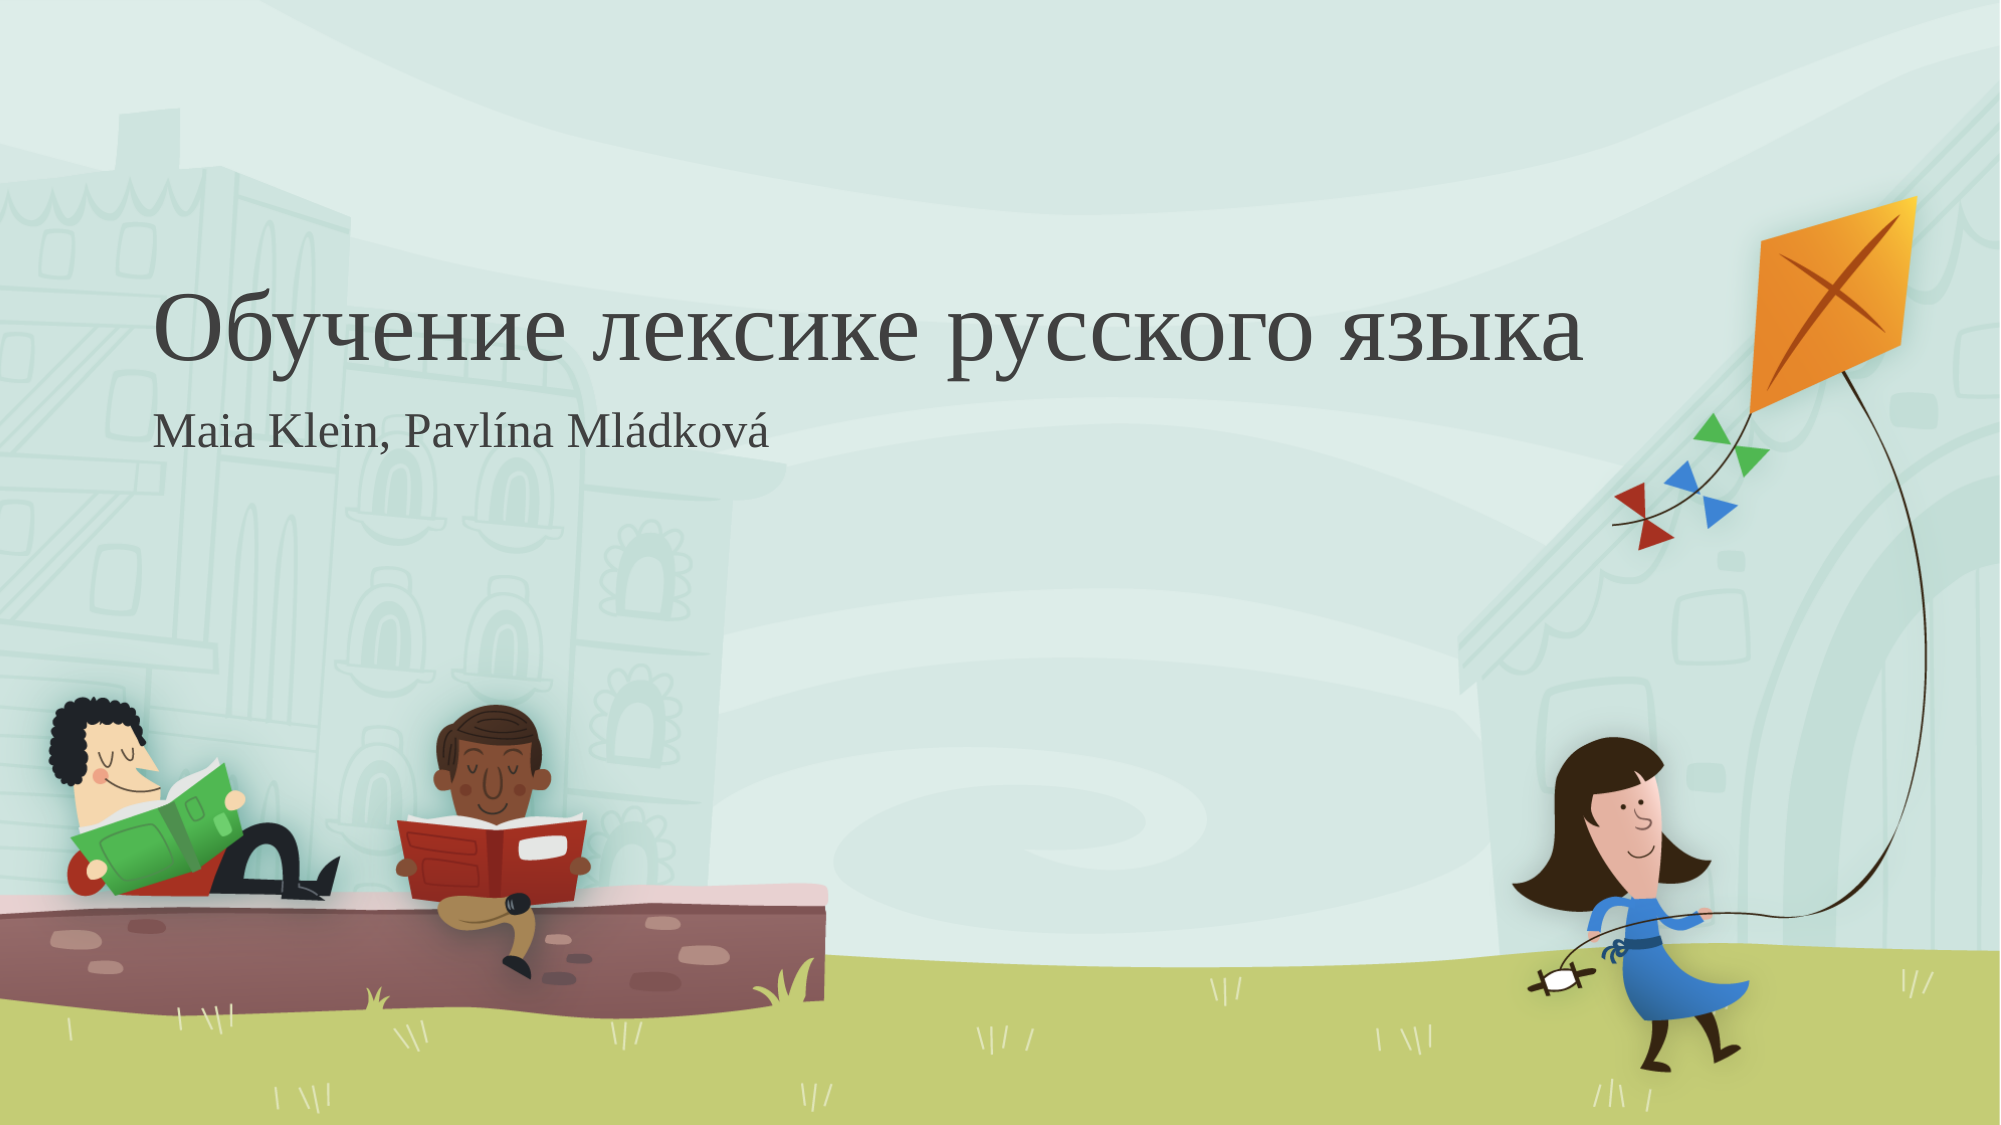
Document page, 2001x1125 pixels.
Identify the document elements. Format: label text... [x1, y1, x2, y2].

subtitle Maia Klein, Pavlína Mládková [137, 399, 1300, 550]
title Обучение лексике русского языка [137, 87, 1745, 388]
